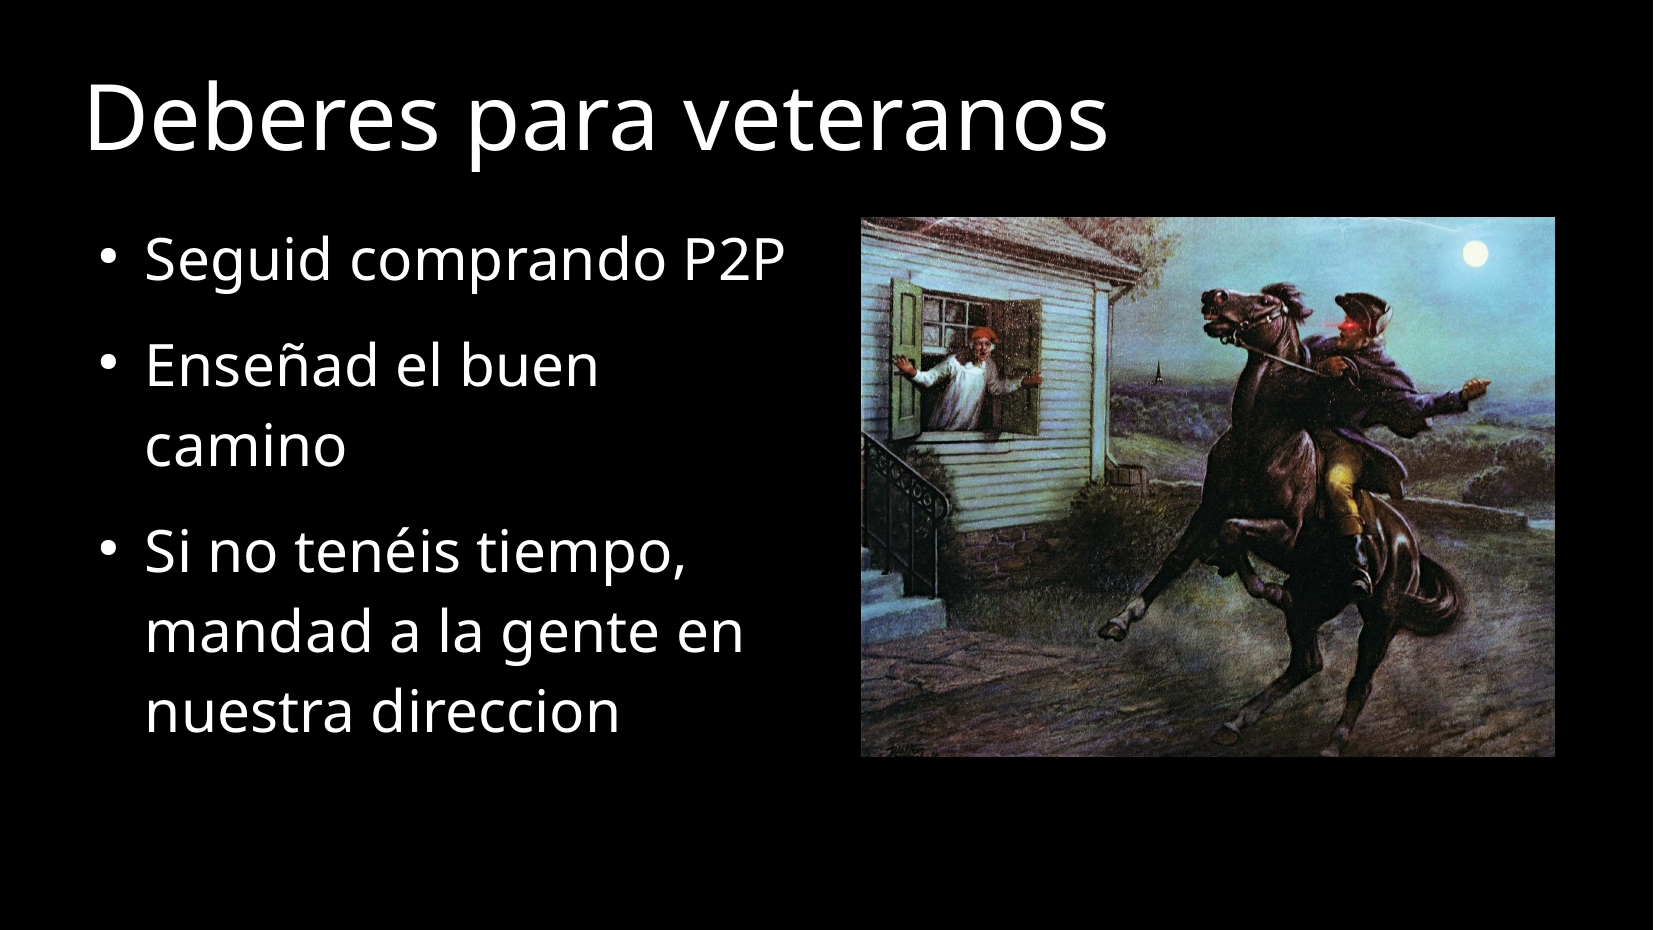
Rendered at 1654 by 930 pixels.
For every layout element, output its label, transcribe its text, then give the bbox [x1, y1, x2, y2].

title Deberes para veteranos [82, 37, 1571, 193]
picture [861, 217, 1555, 757]
list Seguid comprando P2P Enseñad el buen camino Si no tenéis tiempo, mandad a la gente en nuestra direccion [82, 217, 809, 757]
